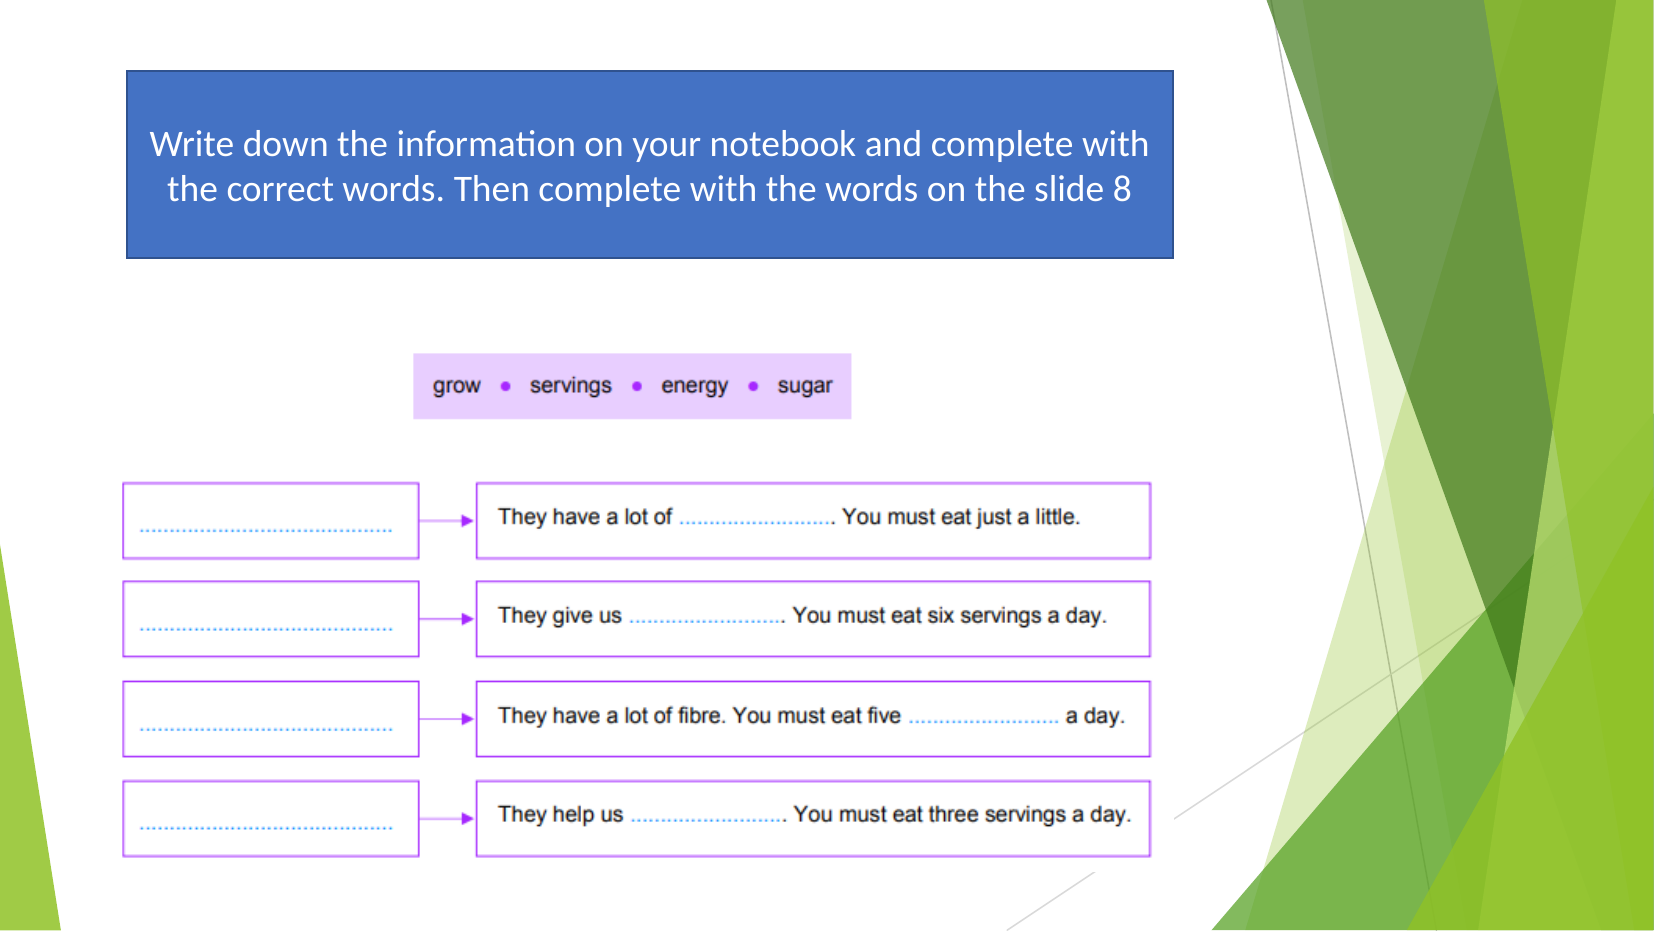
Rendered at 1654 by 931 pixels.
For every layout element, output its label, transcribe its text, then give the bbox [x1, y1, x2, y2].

text_box Write down the information on your notebook and complete with the correct words. Then complete with the words on the slide 8 [127, 71, 1173, 258]
picture [60, 327, 1174, 872]
